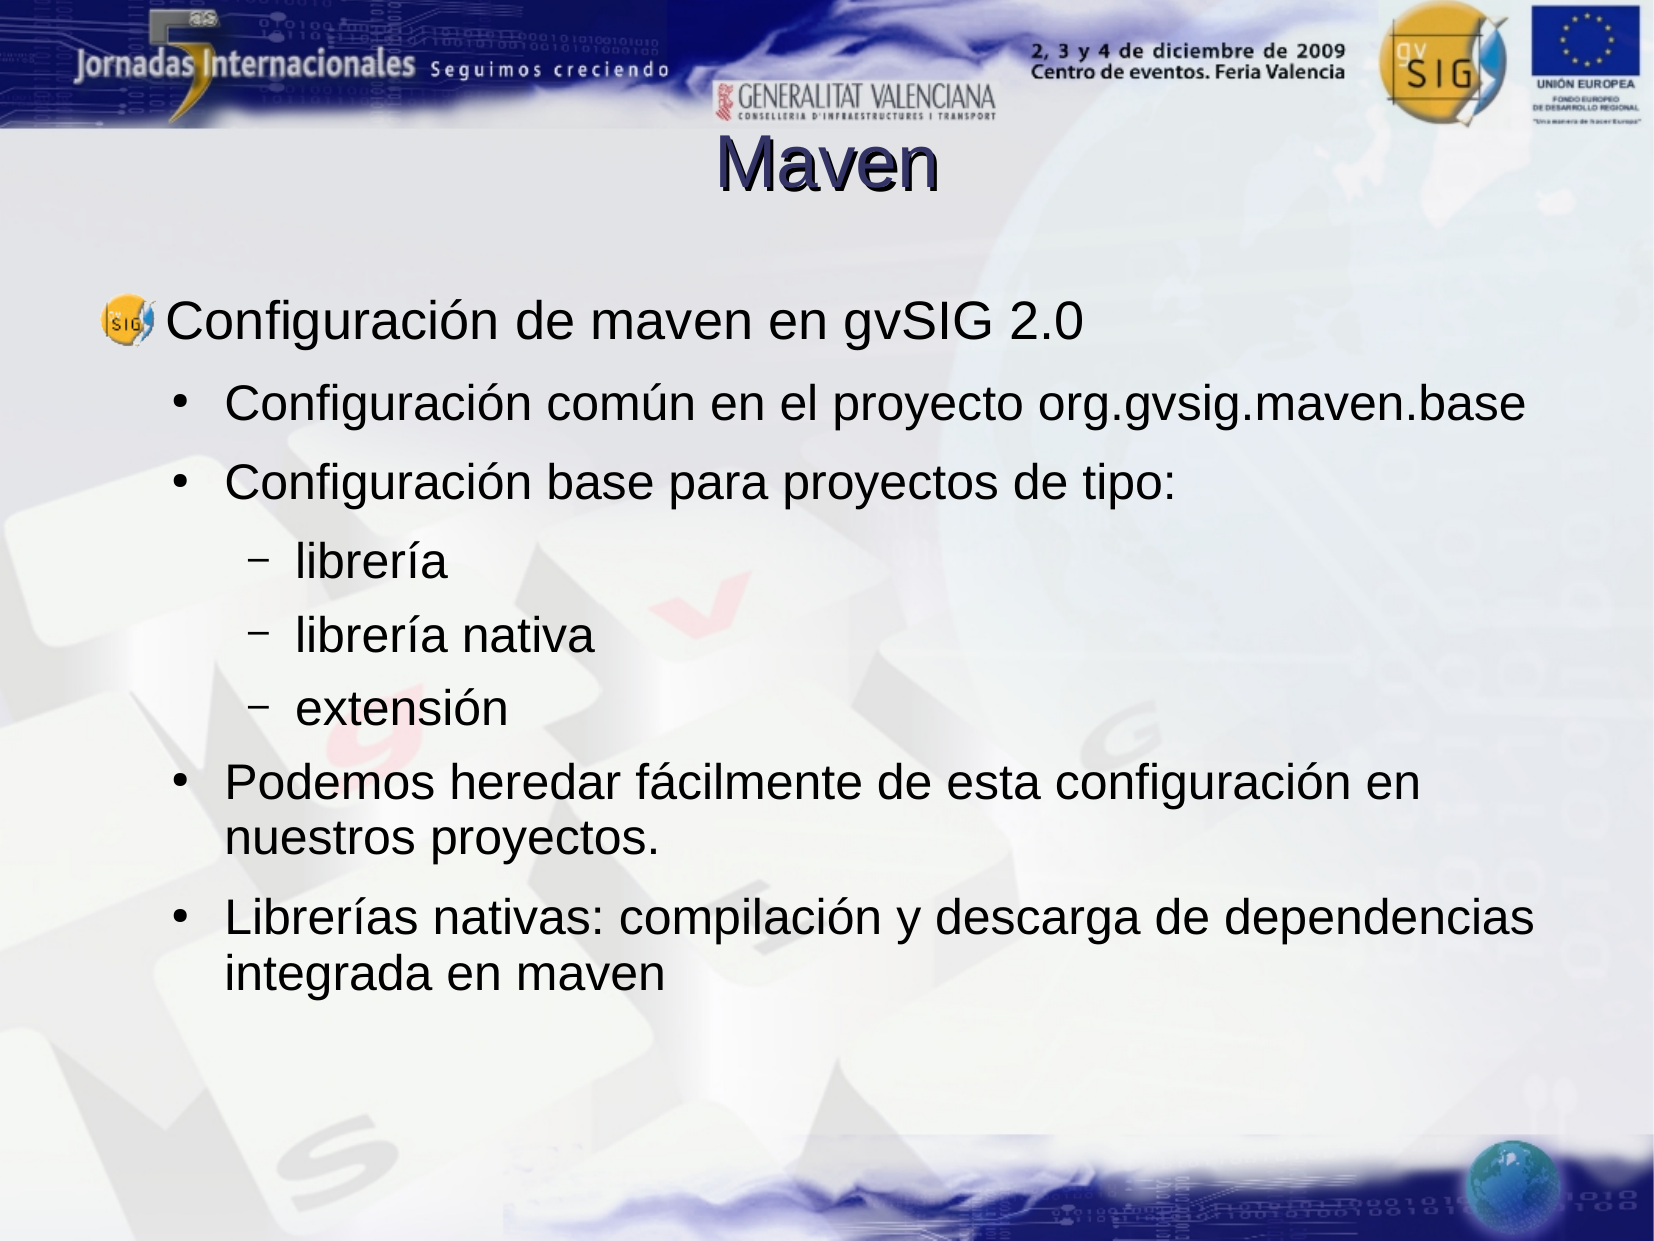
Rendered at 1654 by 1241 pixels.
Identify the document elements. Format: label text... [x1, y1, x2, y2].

title Maven [82, 47, 1571, 258]
list Configuración de maven en gvSIG 2.0 Configuración común en el proyecto org.gvsig.maven.base Configuración base para proyectos de tipo: librería librería nativa extensión Podemos heredar fácilmente de esta configuración en nuestros proyectos. Librerías nativas: compilación y descarga de dependencias integrada en maven [82, 290, 1571, 1109]
picture [0, 0, 1654, 1241]
